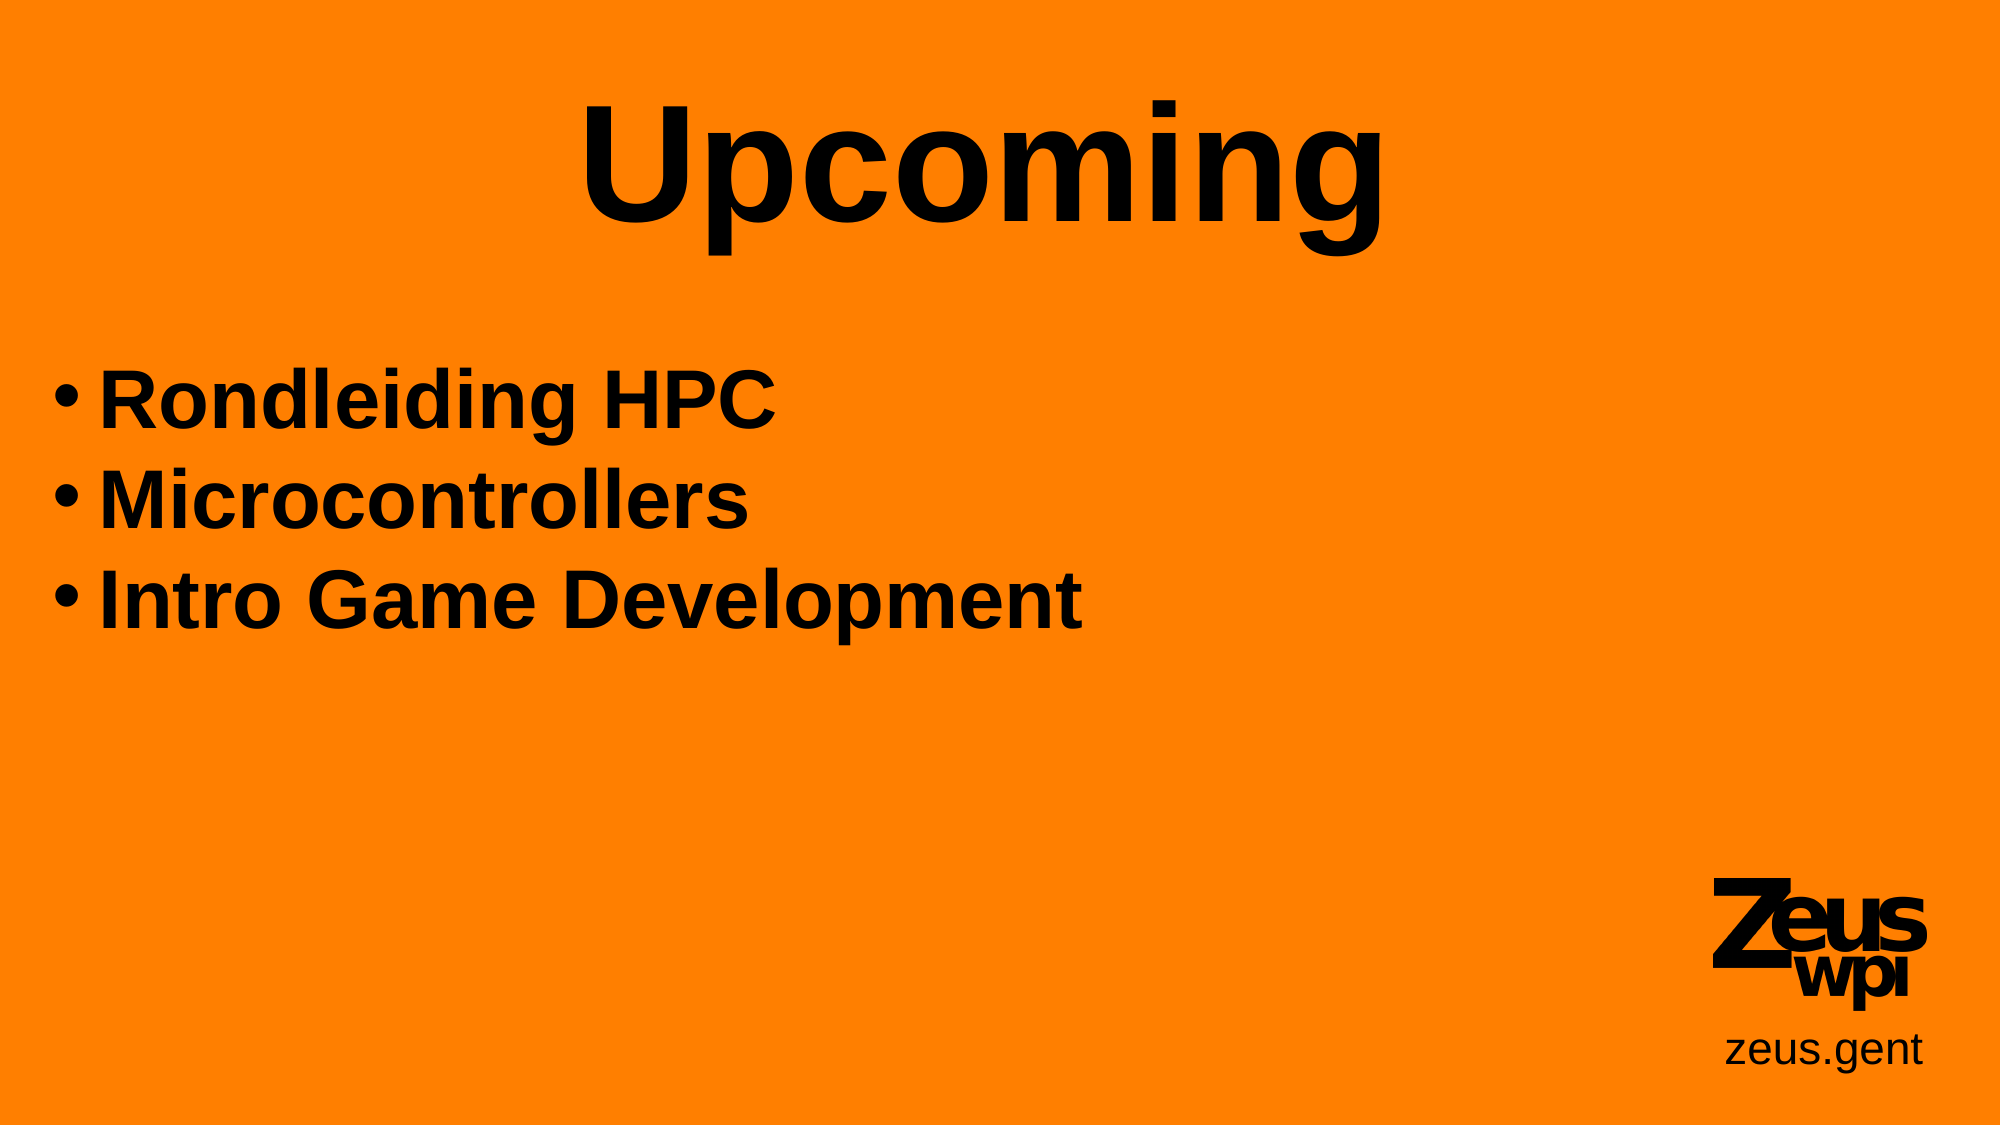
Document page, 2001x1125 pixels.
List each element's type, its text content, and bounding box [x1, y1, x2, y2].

text_box Upcoming [562, 47, 1529, 263]
text_box zeus.gent [1709, 1010, 2000, 1081]
picture [1713, 878, 1927, 1010]
text_box Rondleiding HPC Microcontrollers Intro Game Development [37, 337, 2000, 698]
